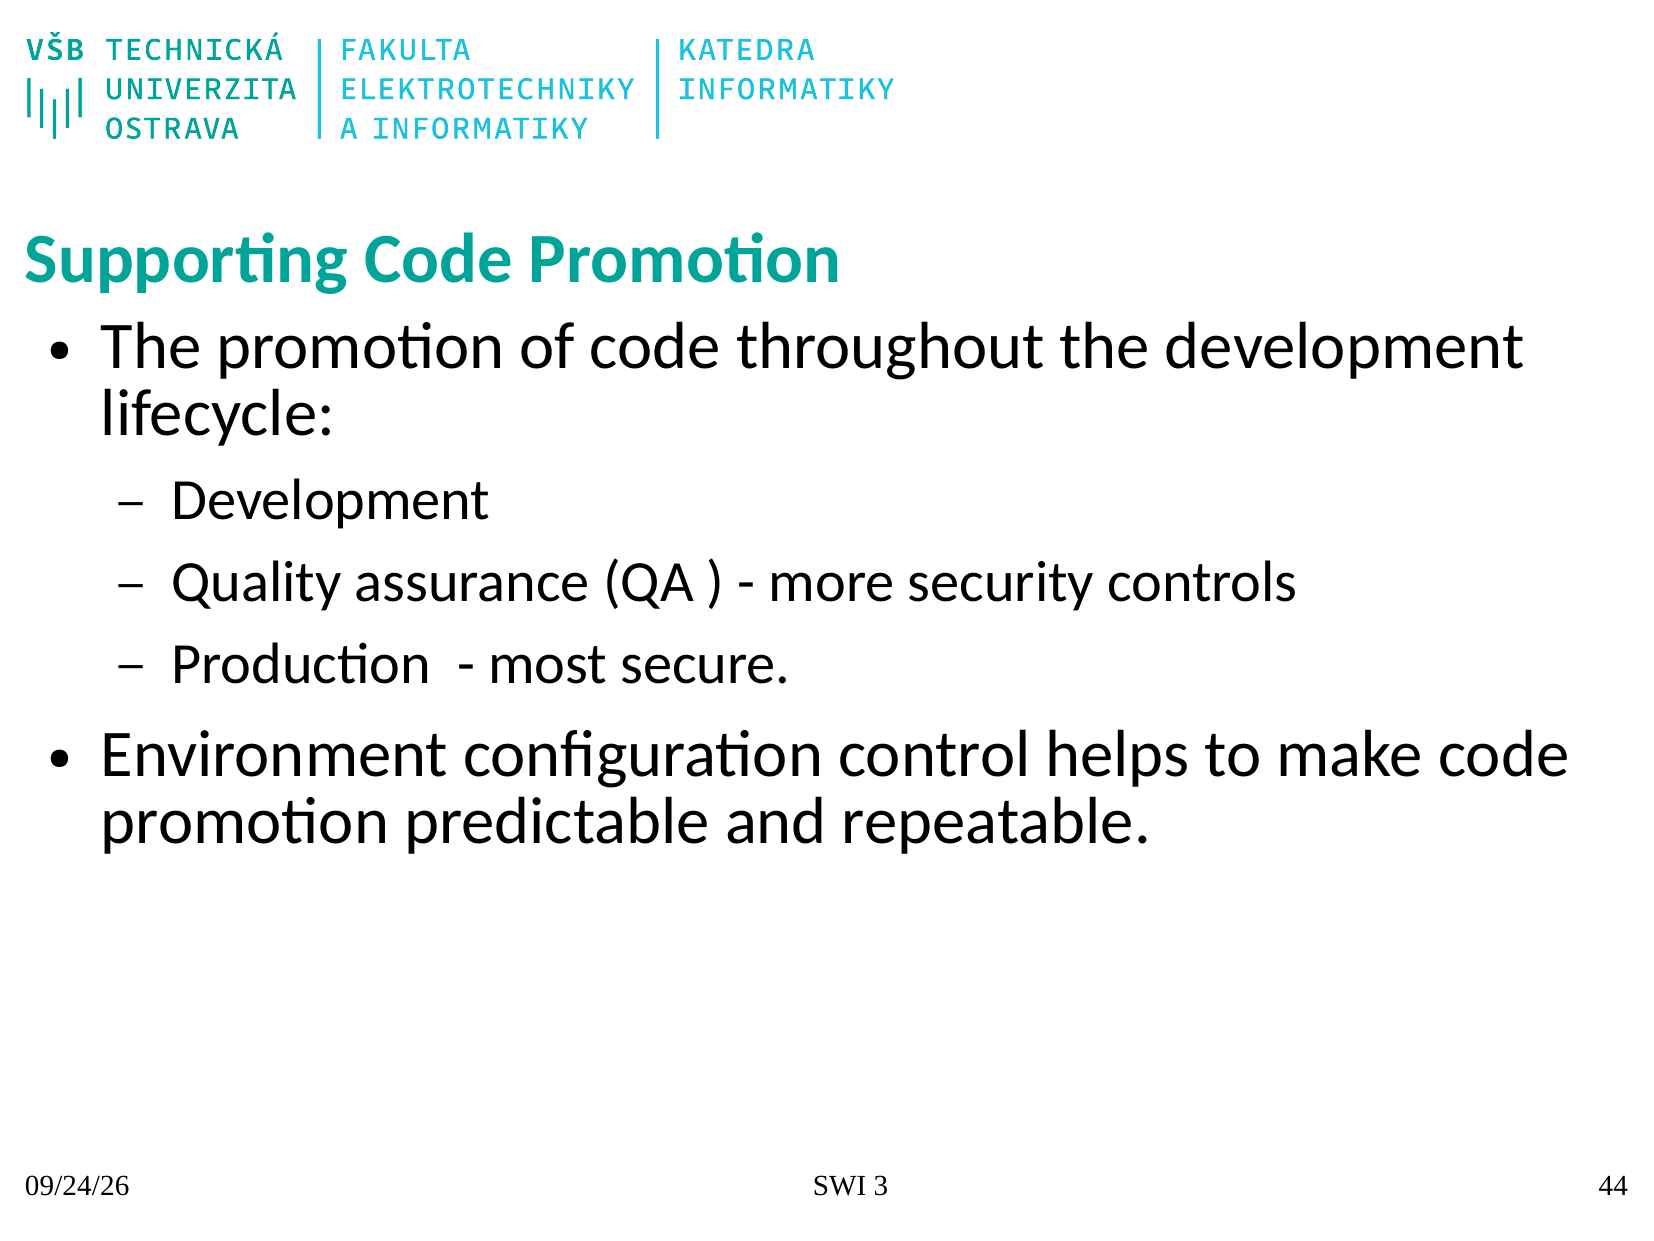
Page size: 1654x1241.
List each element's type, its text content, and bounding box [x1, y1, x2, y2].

list The promotion of code throughout the development lifecycle: Development Quality assurance (QA ) - more security controls Production - most secure. Environment configuration control helps to make code promotion predictable and repeatable. [30, 318, 1629, 1146]
title Supporting Code Promotion [24, 169, 1629, 300]
picture [26, 31, 894, 139]
